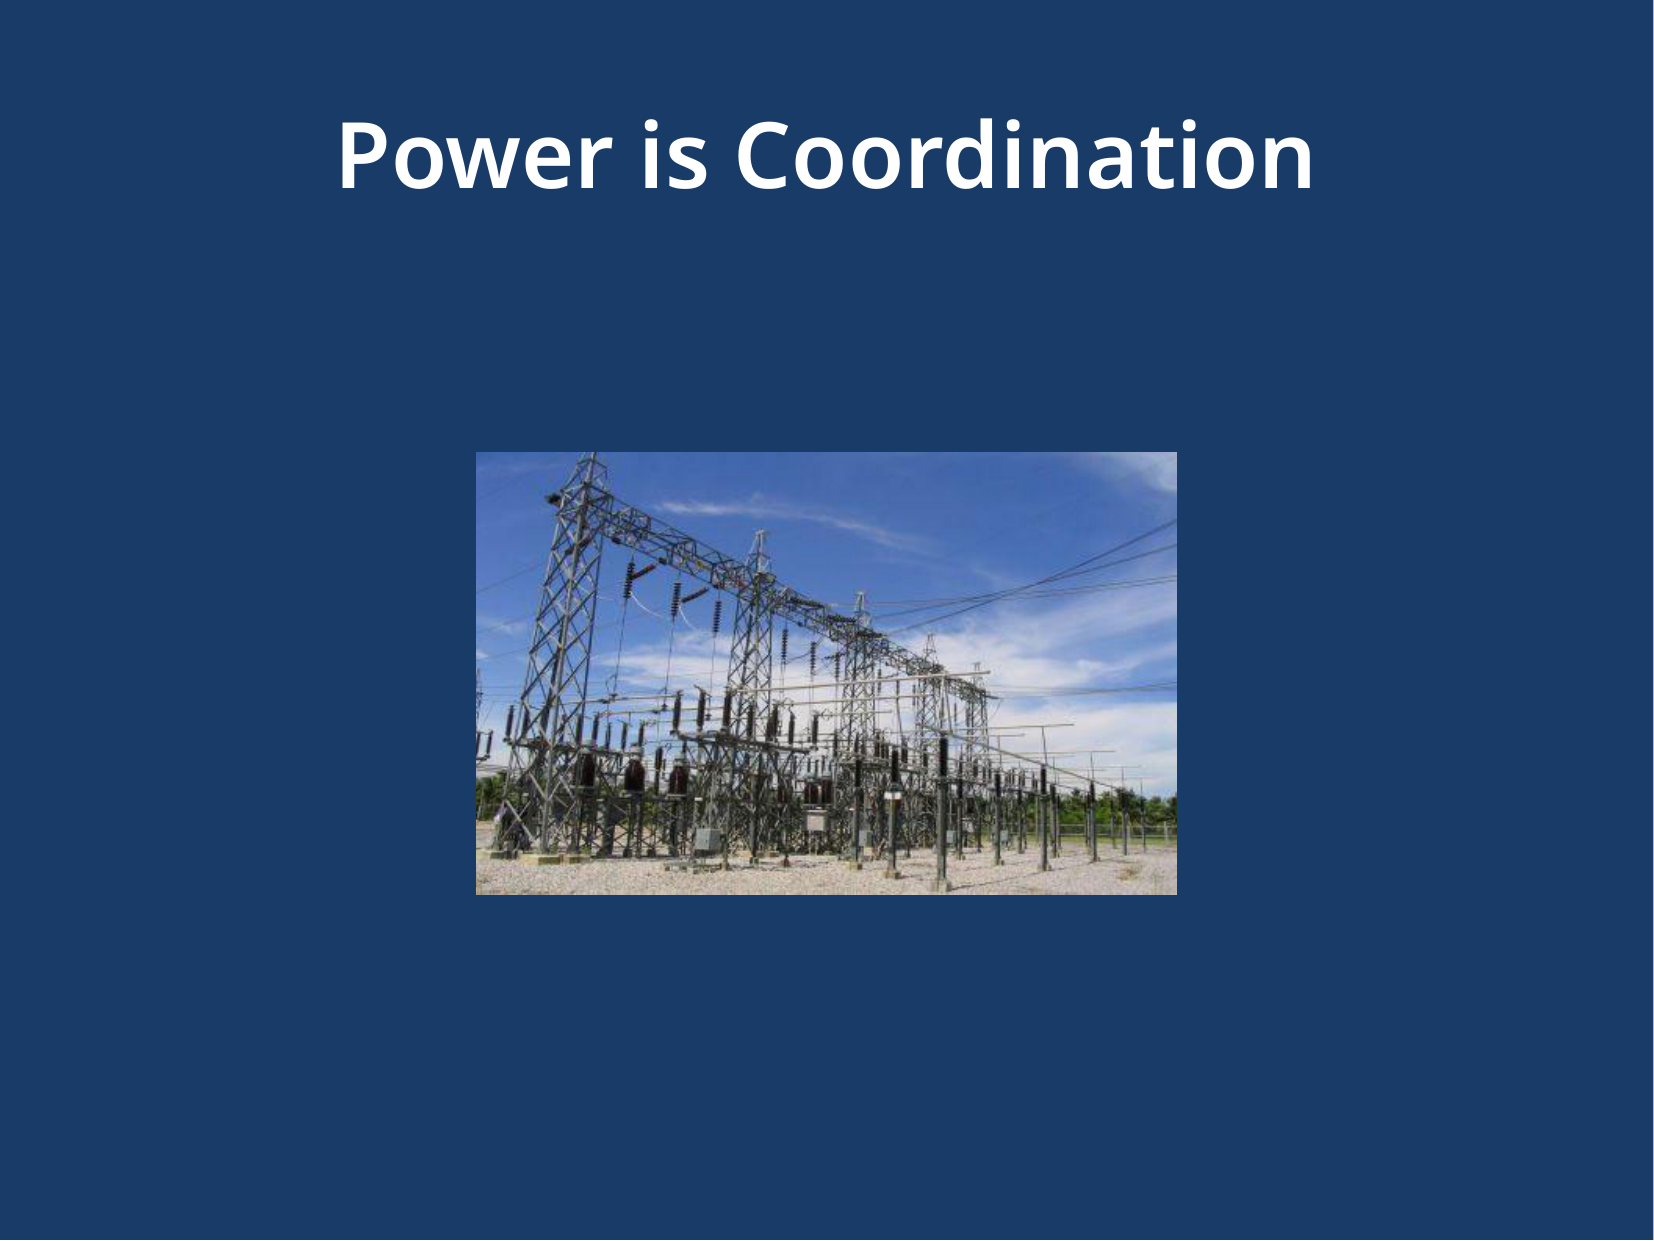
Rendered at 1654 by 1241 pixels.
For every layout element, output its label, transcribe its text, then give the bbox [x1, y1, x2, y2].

title Power is Coordination [82, 49, 1571, 257]
picture [476, 452, 1177, 895]
